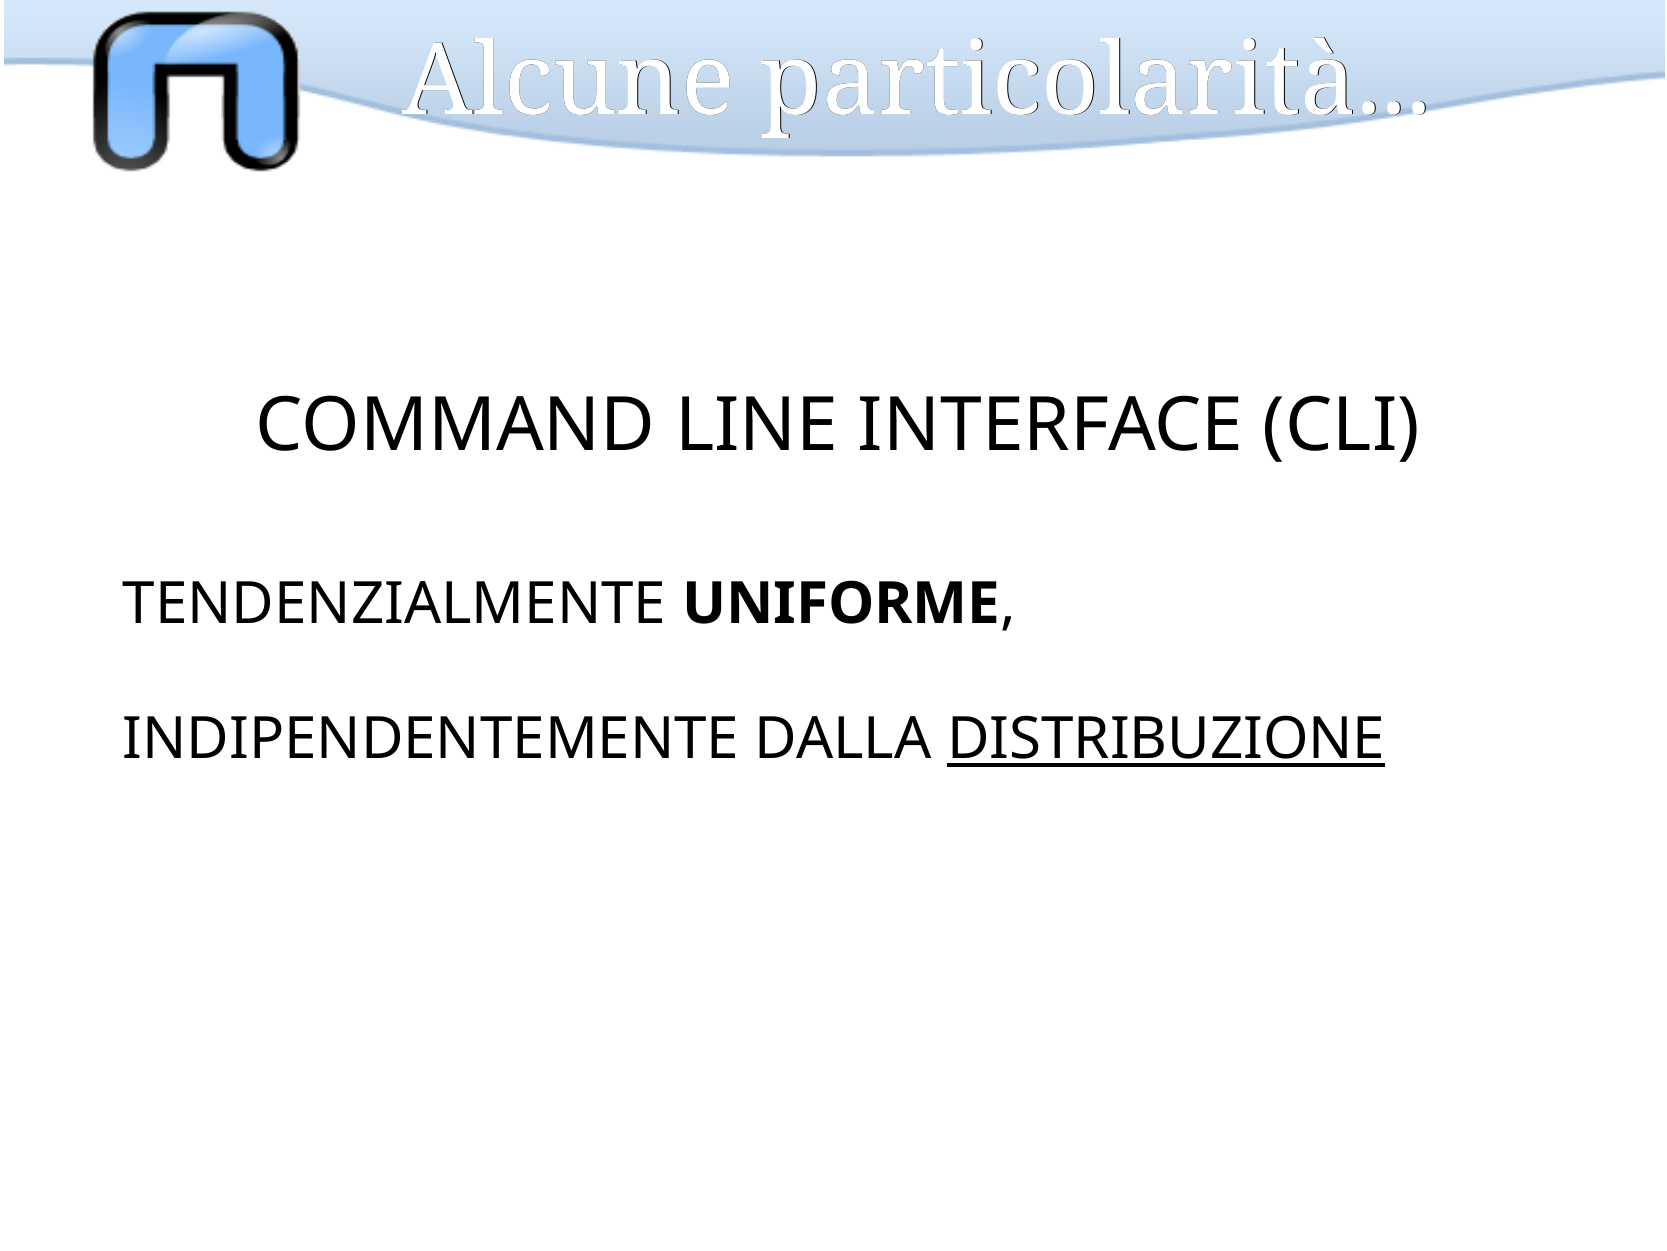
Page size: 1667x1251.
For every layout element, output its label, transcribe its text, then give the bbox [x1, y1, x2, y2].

text_box Alcune particolarità... [387, 0, 1496, 143]
list TENDENZIALMENTE UNIFORME, INDIPENDENTEMENTE DALLA DISTRIBUZIONE [123, 560, 1625, 1251]
title COMMAND LINE INTERFACE (CLI) [177, 288, 1520, 555]
picture [0, 0, 1667, 1251]
